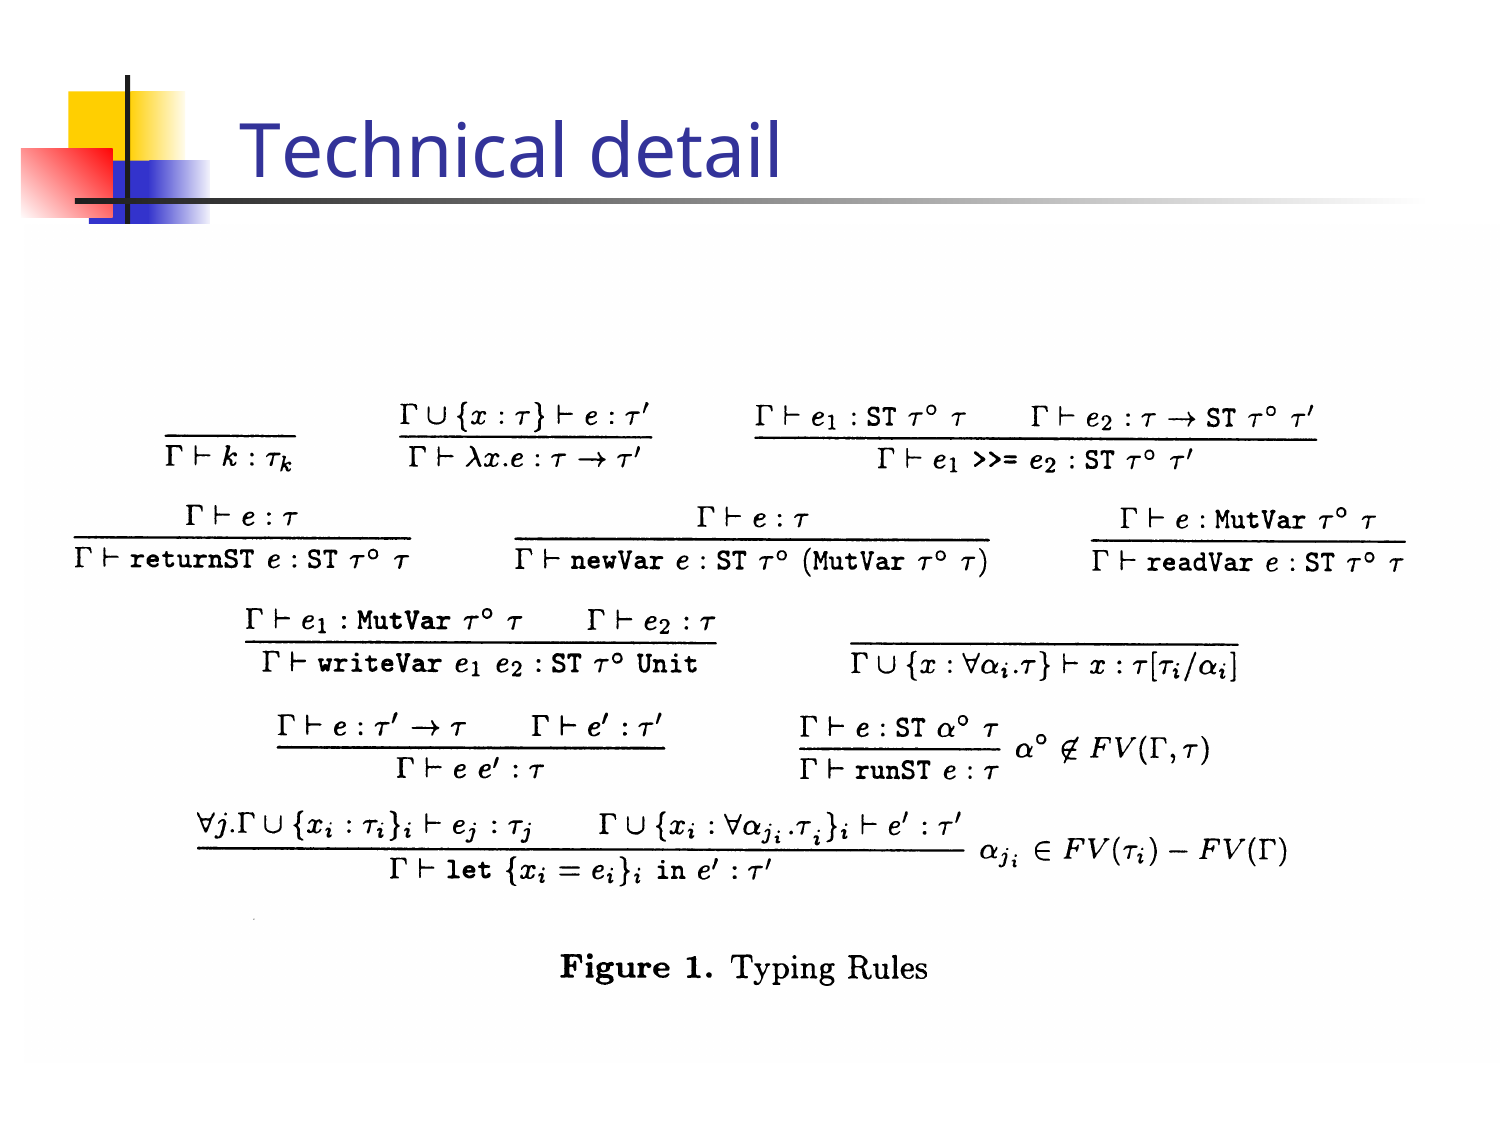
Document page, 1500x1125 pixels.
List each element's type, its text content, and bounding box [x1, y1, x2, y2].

picture [24, 224, 1500, 1063]
title Technical detail [224, 12, 1500, 200]
